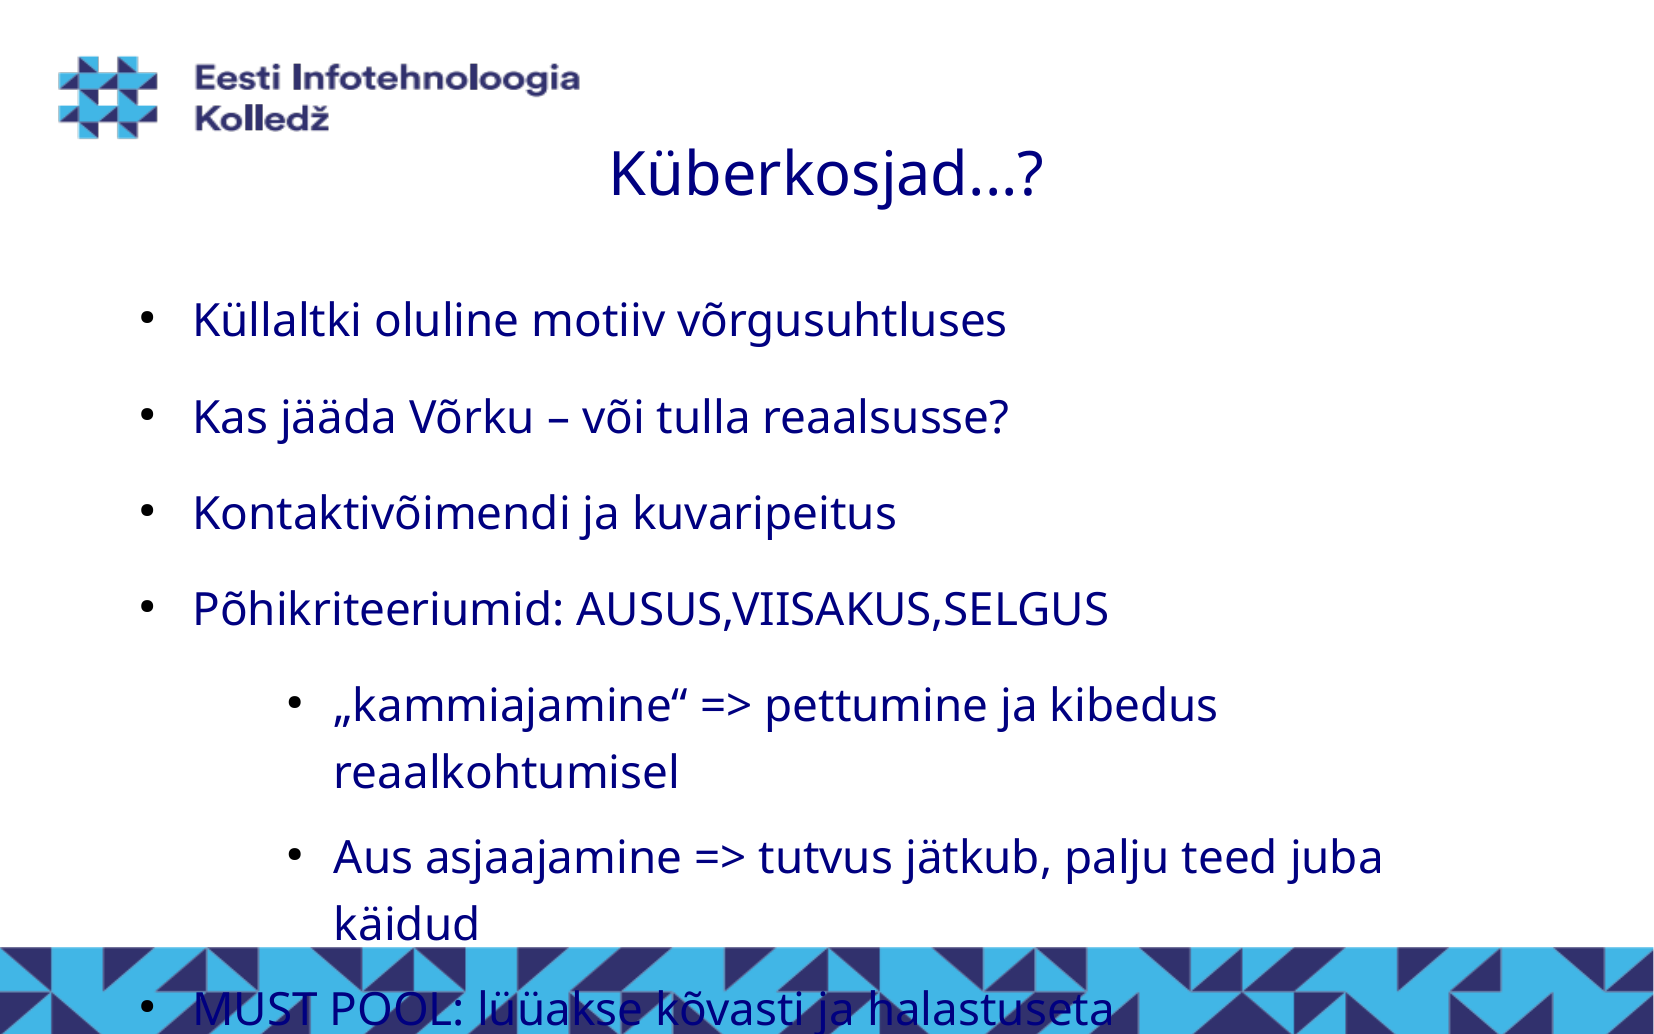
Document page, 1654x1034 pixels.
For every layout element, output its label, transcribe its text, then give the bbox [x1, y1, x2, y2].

list Küllaltki oluline motiiv võrgusuhtluses Kas jääda Võrku – või tulla reaalsusse? Kontaktivõimendi ja kuvaripeitus Põhikriteeriumid: AUSUS,VIISAKUS,SELGUS „kammiajamine“ => pettumine ja kibedus reaalkohtumisel Aus asjaajamine => tutvus jätkub, palju teed juba käidud MUST POOL: lüüakse kõvasti ja halastuseta [121, 287, 1533, 1034]
title Küberkosjad...? [121, 83, 1533, 260]
